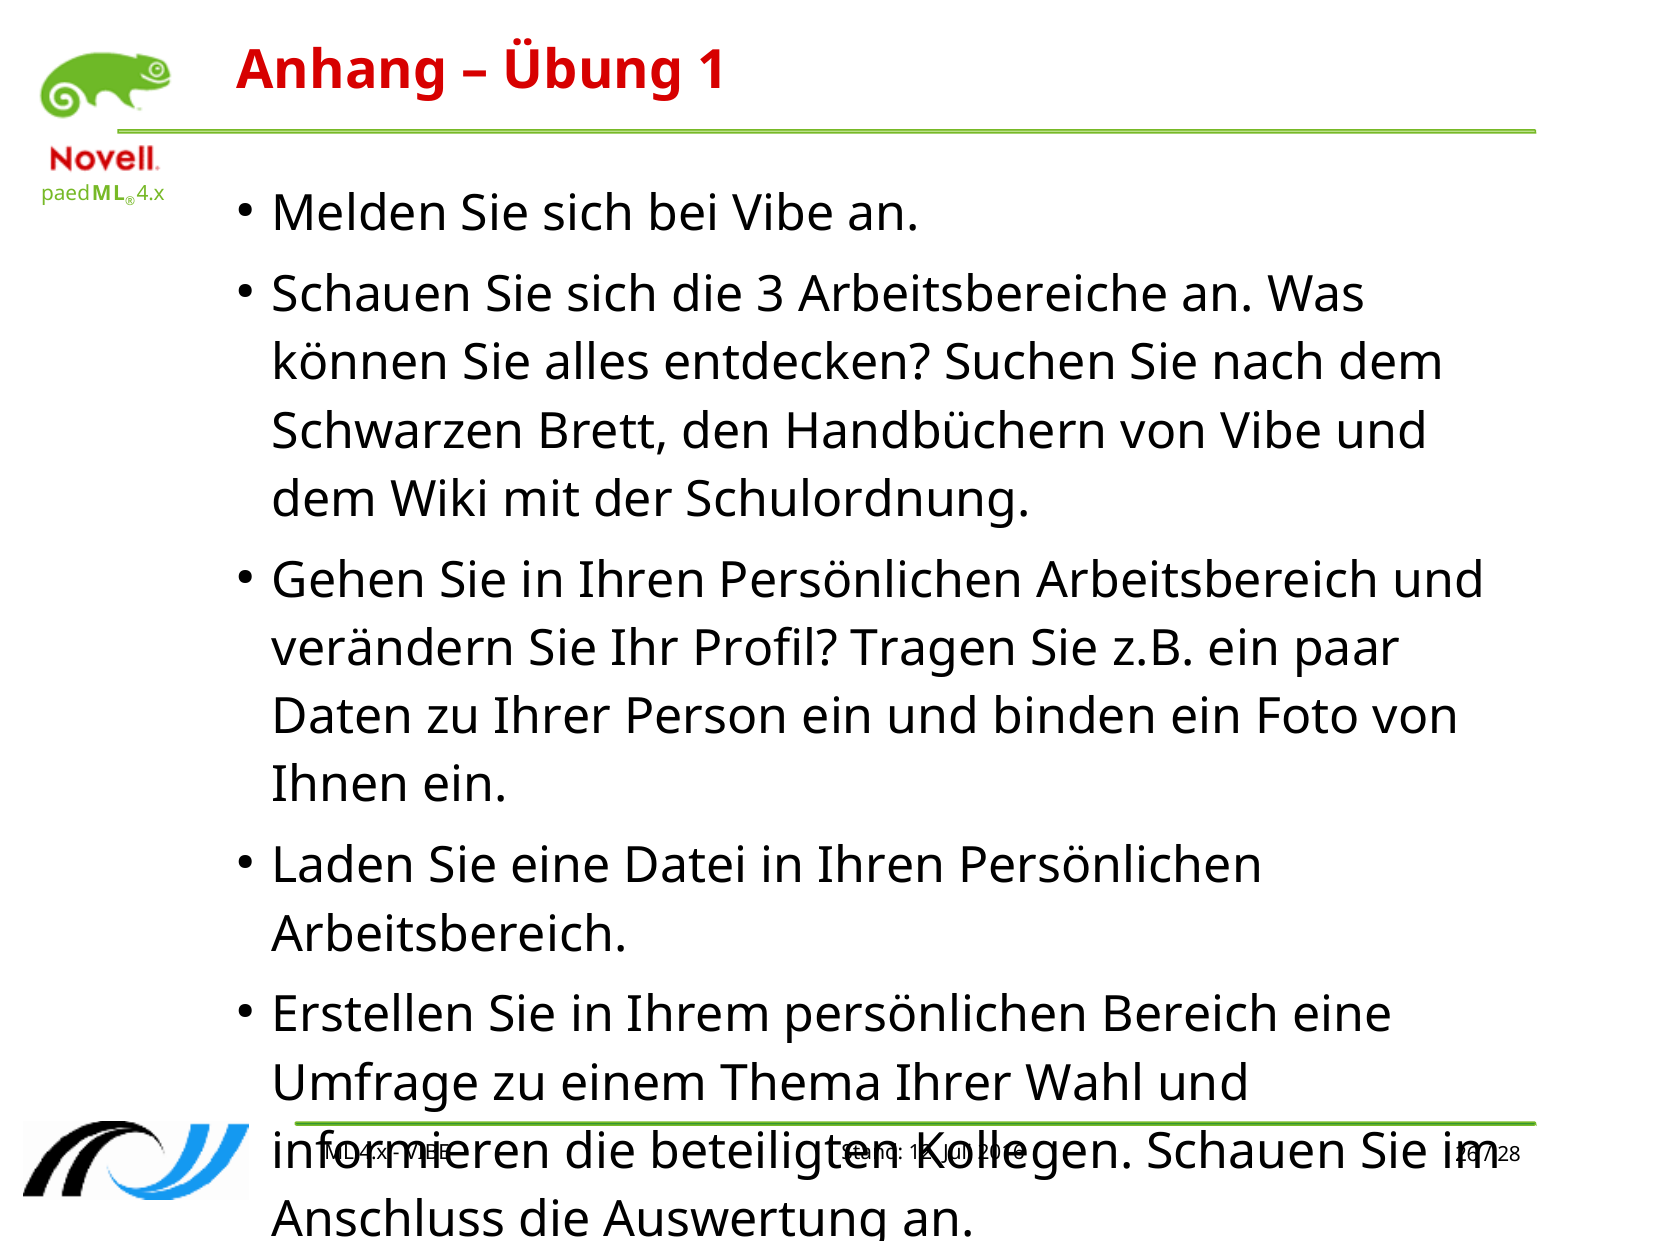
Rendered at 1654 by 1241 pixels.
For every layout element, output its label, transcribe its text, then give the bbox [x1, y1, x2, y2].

title Anhang – Übung 1 [236, 17, 1536, 119]
picture [23, 1121, 249, 1200]
picture [26, 35, 184, 193]
list Melden Sie sich bei Vibe an. Schauen Sie sich die 3 Arbeitsbereiche an. Was können Sie alles entdecken? Suchen Sie nach dem Schwarzen Brett, den Handbüchern von Vibe und dem Wiki mit der Schulordnung. Gehen Sie in Ihren Persönlichen Arbeitsbereich und verändern Sie Ihr Profil? Tragen Sie z.B. ein paar Daten zu Ihrer Person ein und binden ein Foto von Ihnen ein. Laden Sie eine Datei in Ihren Persönlichen Arbeitsbereich. Erstellen Sie in Ihrem persönlichen Bereich eine Umfrage zu einem Thema Ihrer Wahl und informieren die beteiligten Kollegen. Schauen Sie im Anschluss die Auswertung an. [236, 177, 1536, 1072]
